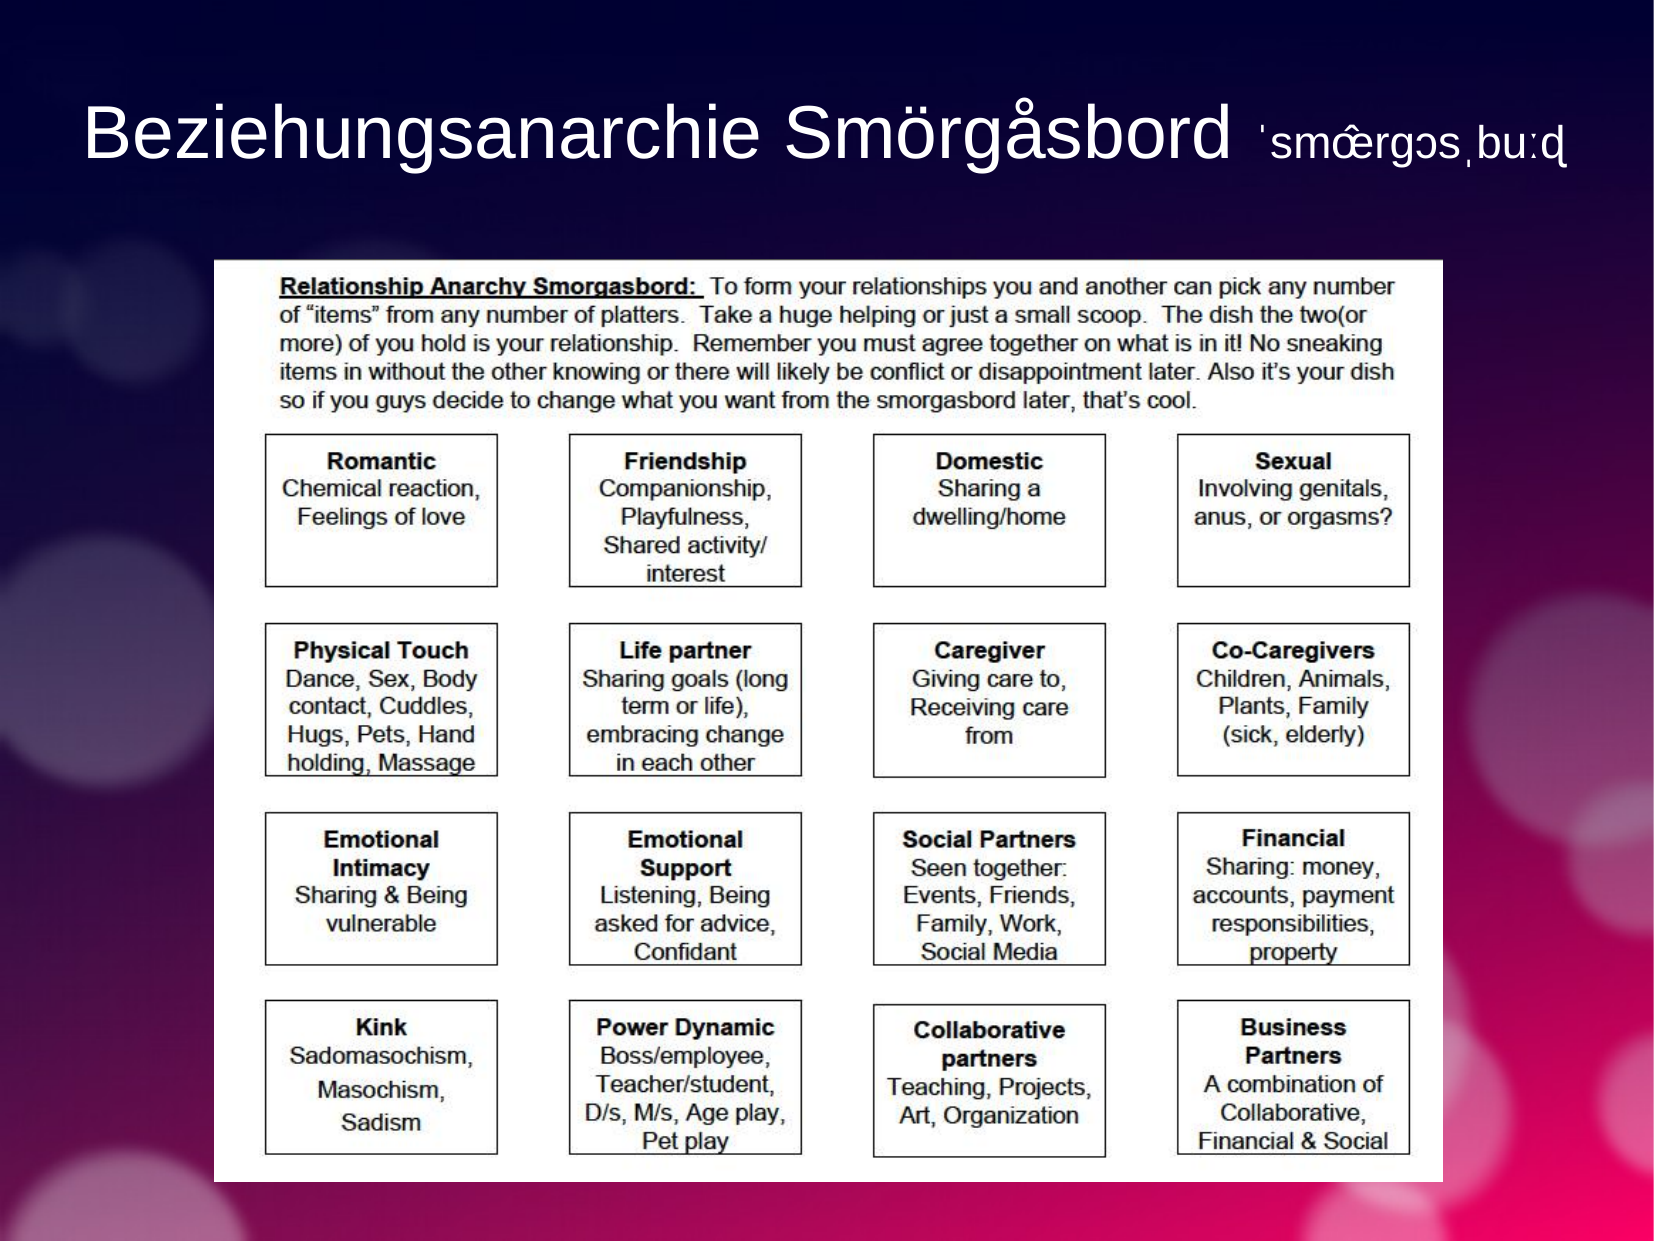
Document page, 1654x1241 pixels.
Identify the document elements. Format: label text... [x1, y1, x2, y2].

title Beziehungsanarchie Smörgåsbord ˈsmœ̂rɡɔsˌbuːɖ [82, 29, 1571, 237]
picture [0, 0, 1654, 1241]
